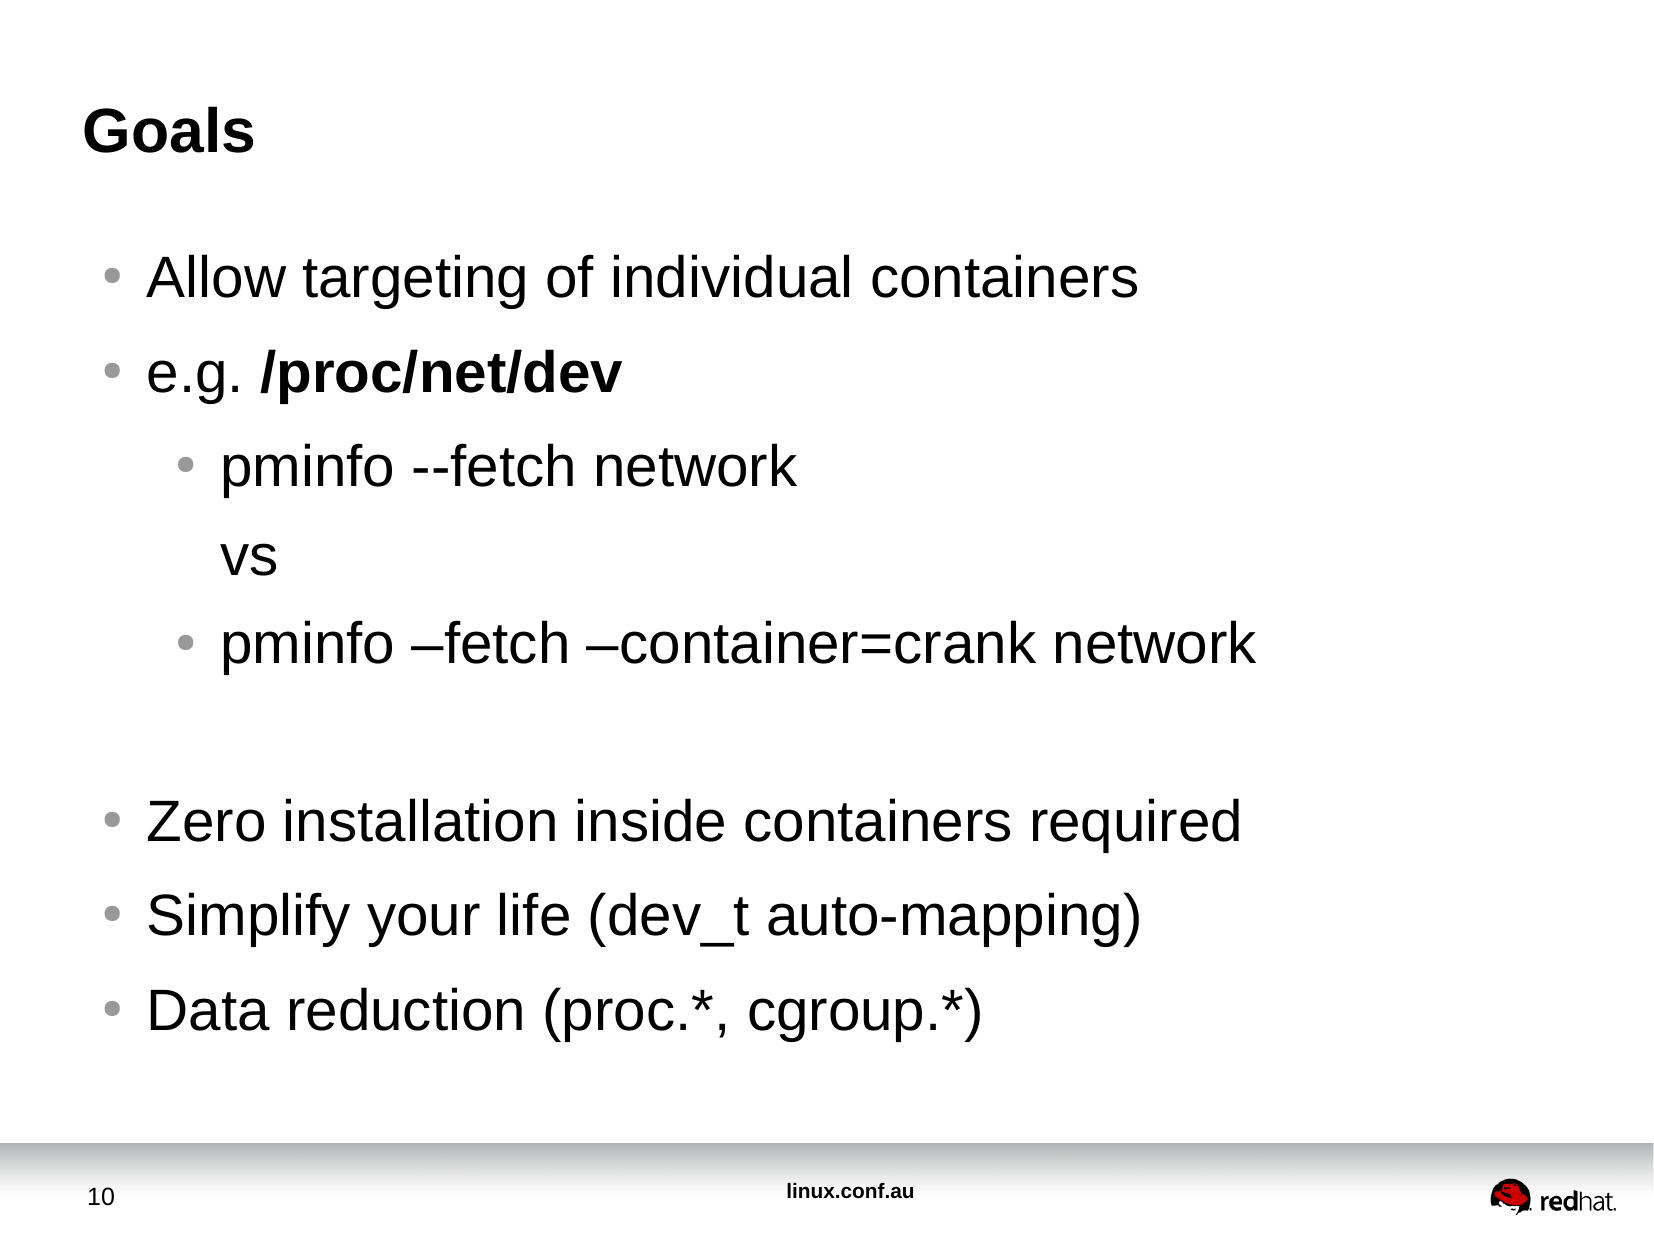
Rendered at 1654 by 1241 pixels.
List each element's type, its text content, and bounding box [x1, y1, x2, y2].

picture [0, 1143, 1654, 1241]
list Allow targeting of individual containers e.g. /proc/net/dev pminfo --fetch network vs pminfo –fetch –container=crank network Zero installation inside containers required Simplify your life (dev_t auto-mapping) Data reduction (proc.*, cgroup.*) [86, 244, 1576, 1043]
title Goals [82, 37, 1571, 226]
